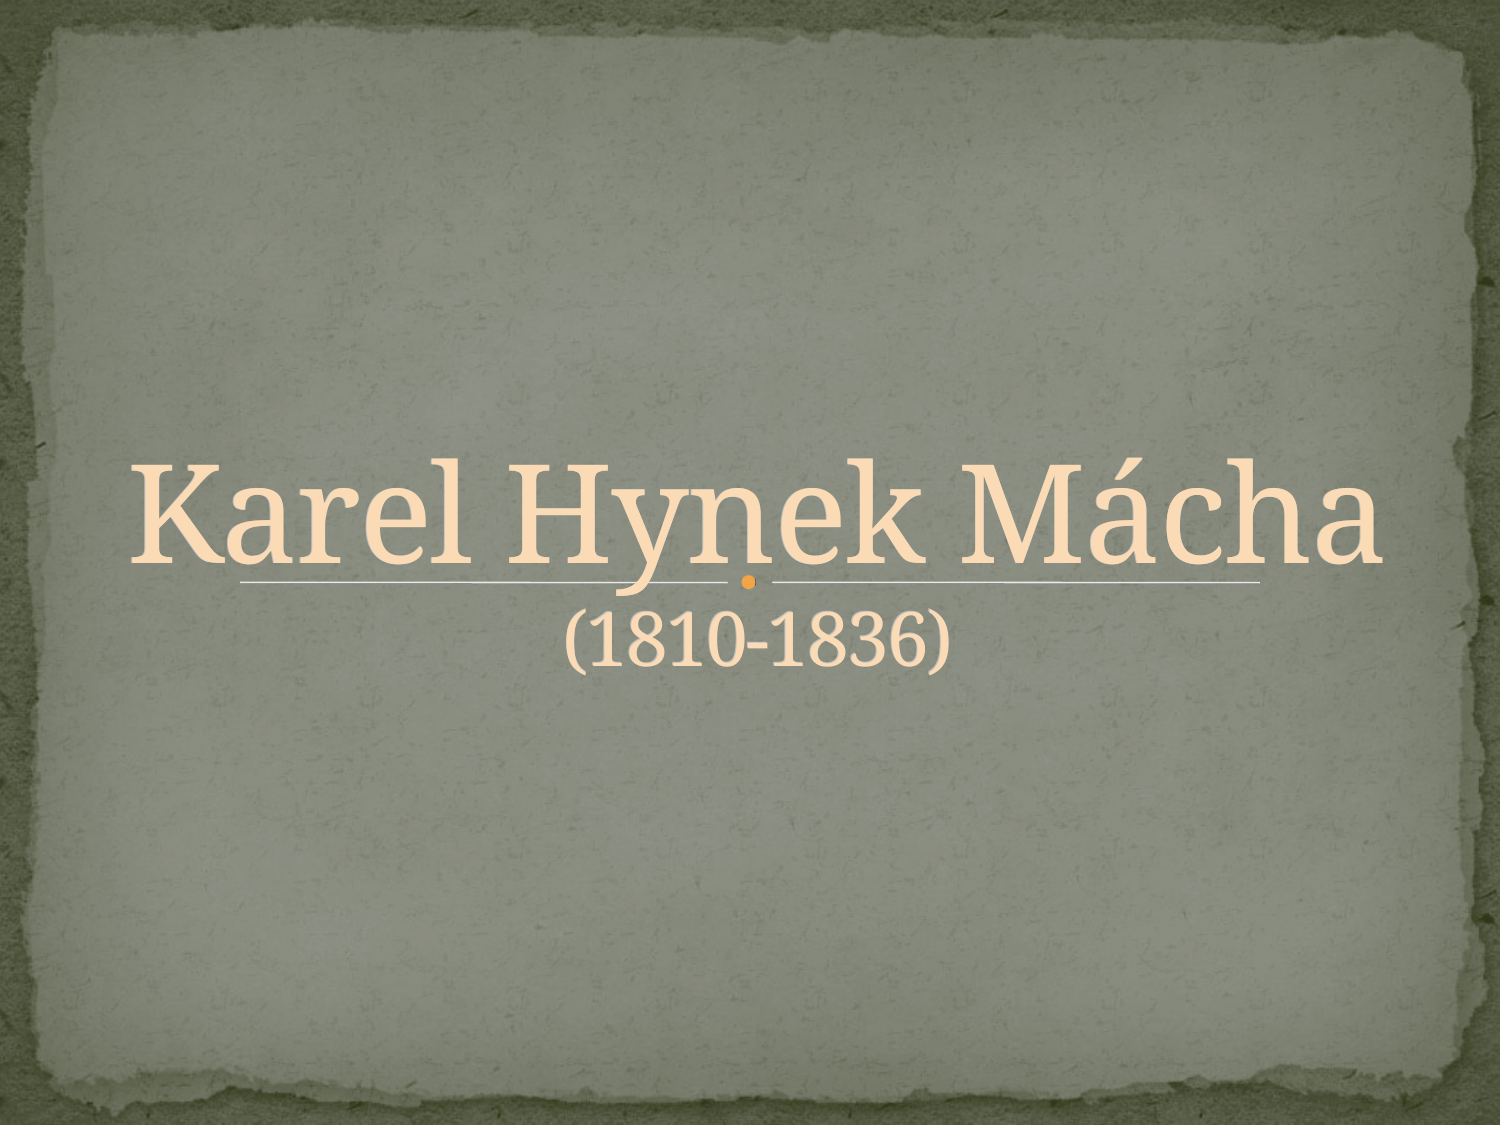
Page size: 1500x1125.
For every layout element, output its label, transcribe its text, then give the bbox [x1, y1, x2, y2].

title Karel Hynek Mácha (1810-1836) [76, 160, 1440, 689]
